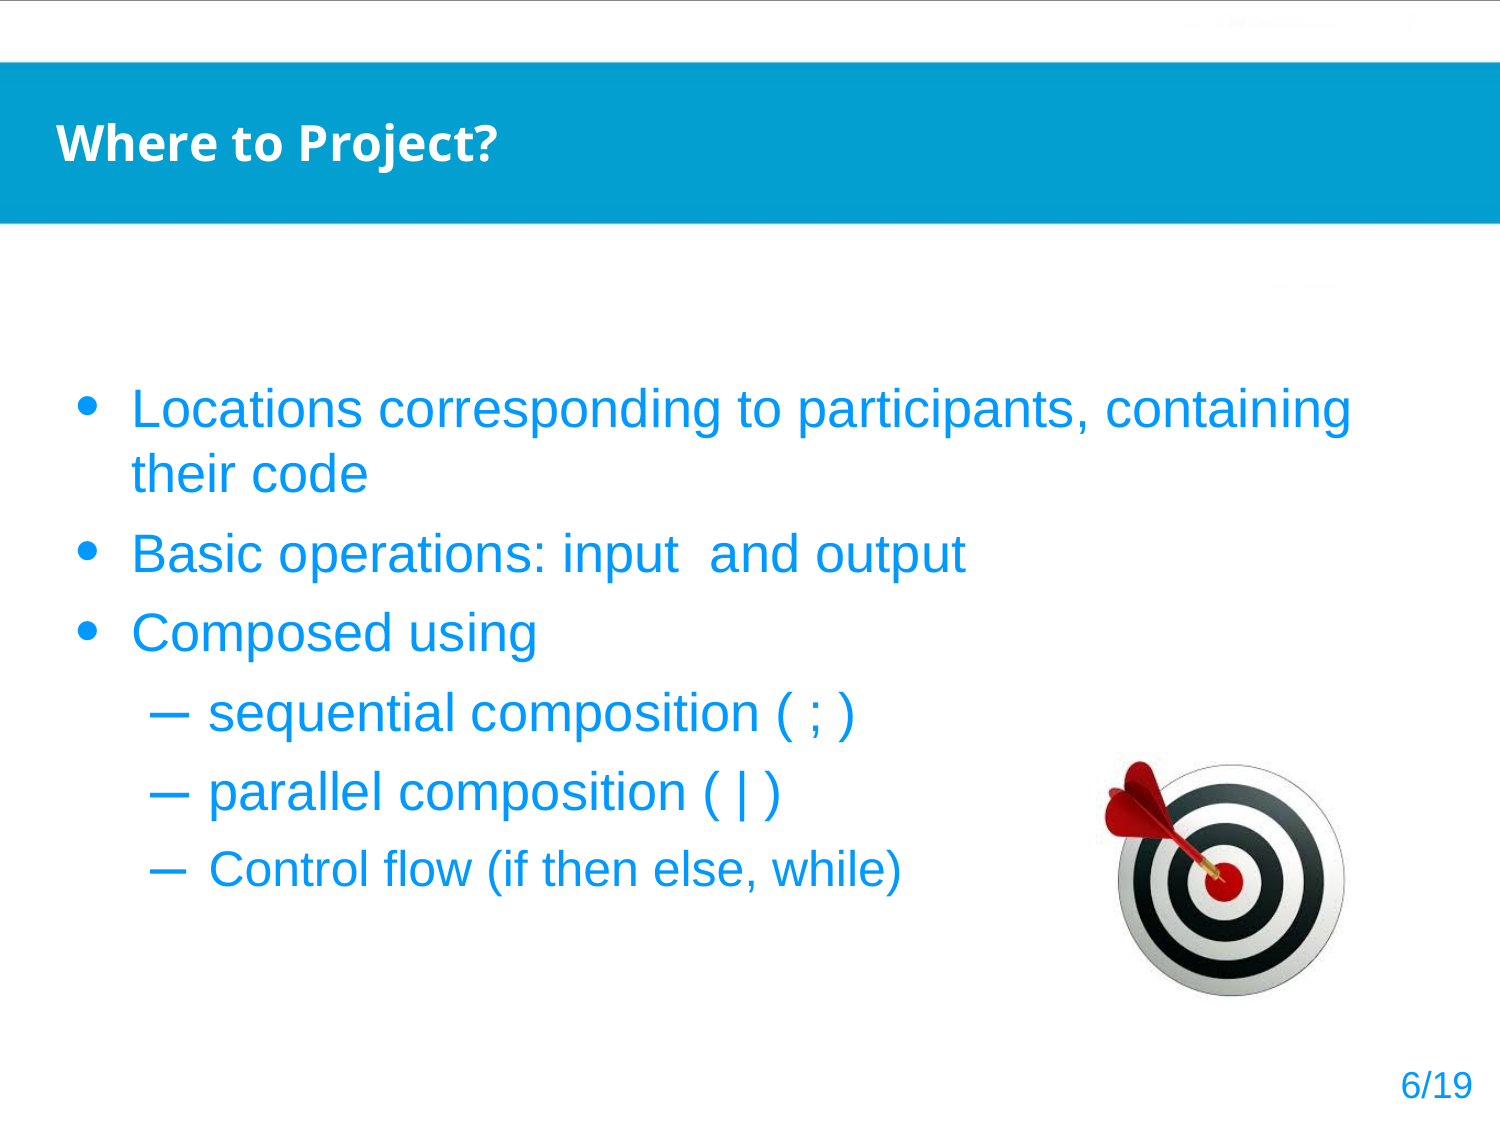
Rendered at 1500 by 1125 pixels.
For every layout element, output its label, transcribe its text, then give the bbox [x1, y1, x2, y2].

list Locations corresponding to participants, containing their code Basic operations: input and output Composed using sequential composition ( ; ) parallel composition ( | ) Control flow (if then else, while) [75, 263, 1426, 1006]
list Where to Project? [0, 61, 1267, 222]
picture [0, 223, 1500, 1125]
picture [0, 0, 1500, 63]
